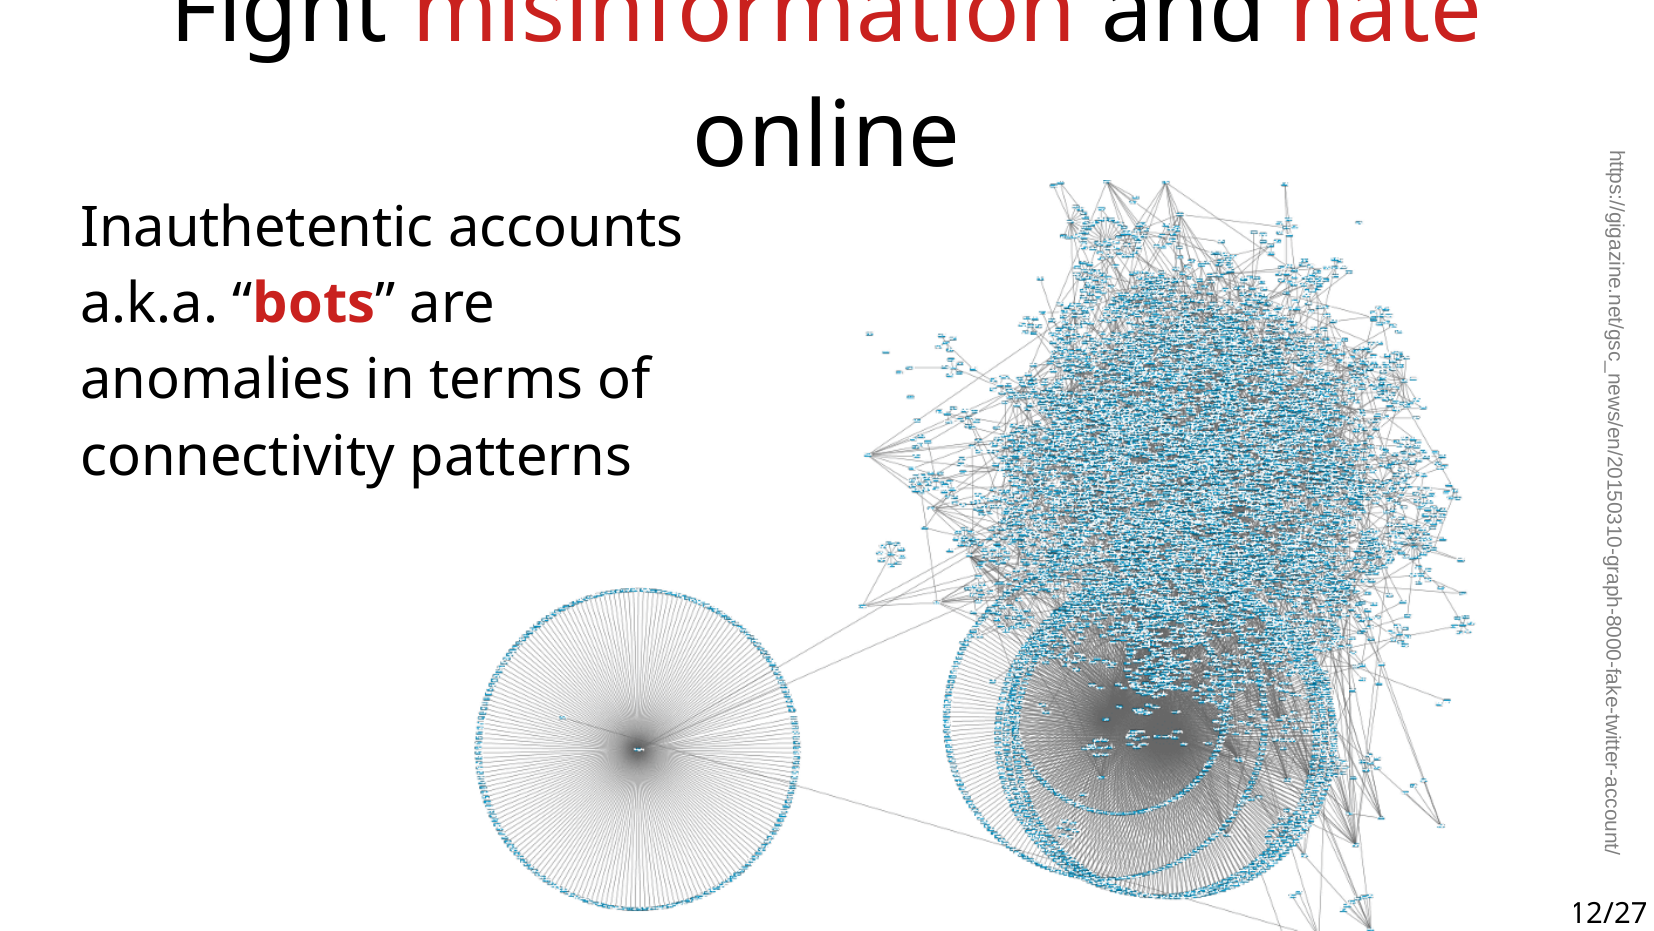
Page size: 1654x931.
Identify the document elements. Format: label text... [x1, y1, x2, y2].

picture [375, 180, 1574, 931]
text_box https://gigazine.net/gsc_news/en/20150310-graph-8000-fake-twitter-account/ [1573, 135, 1637, 901]
list Inauthetentic accounts a.k.a. “bots” are anomalies in terms of connectivity patterns [20, 186, 715, 546]
title Fight misinformation and hate online [82, 1, 1571, 136]
